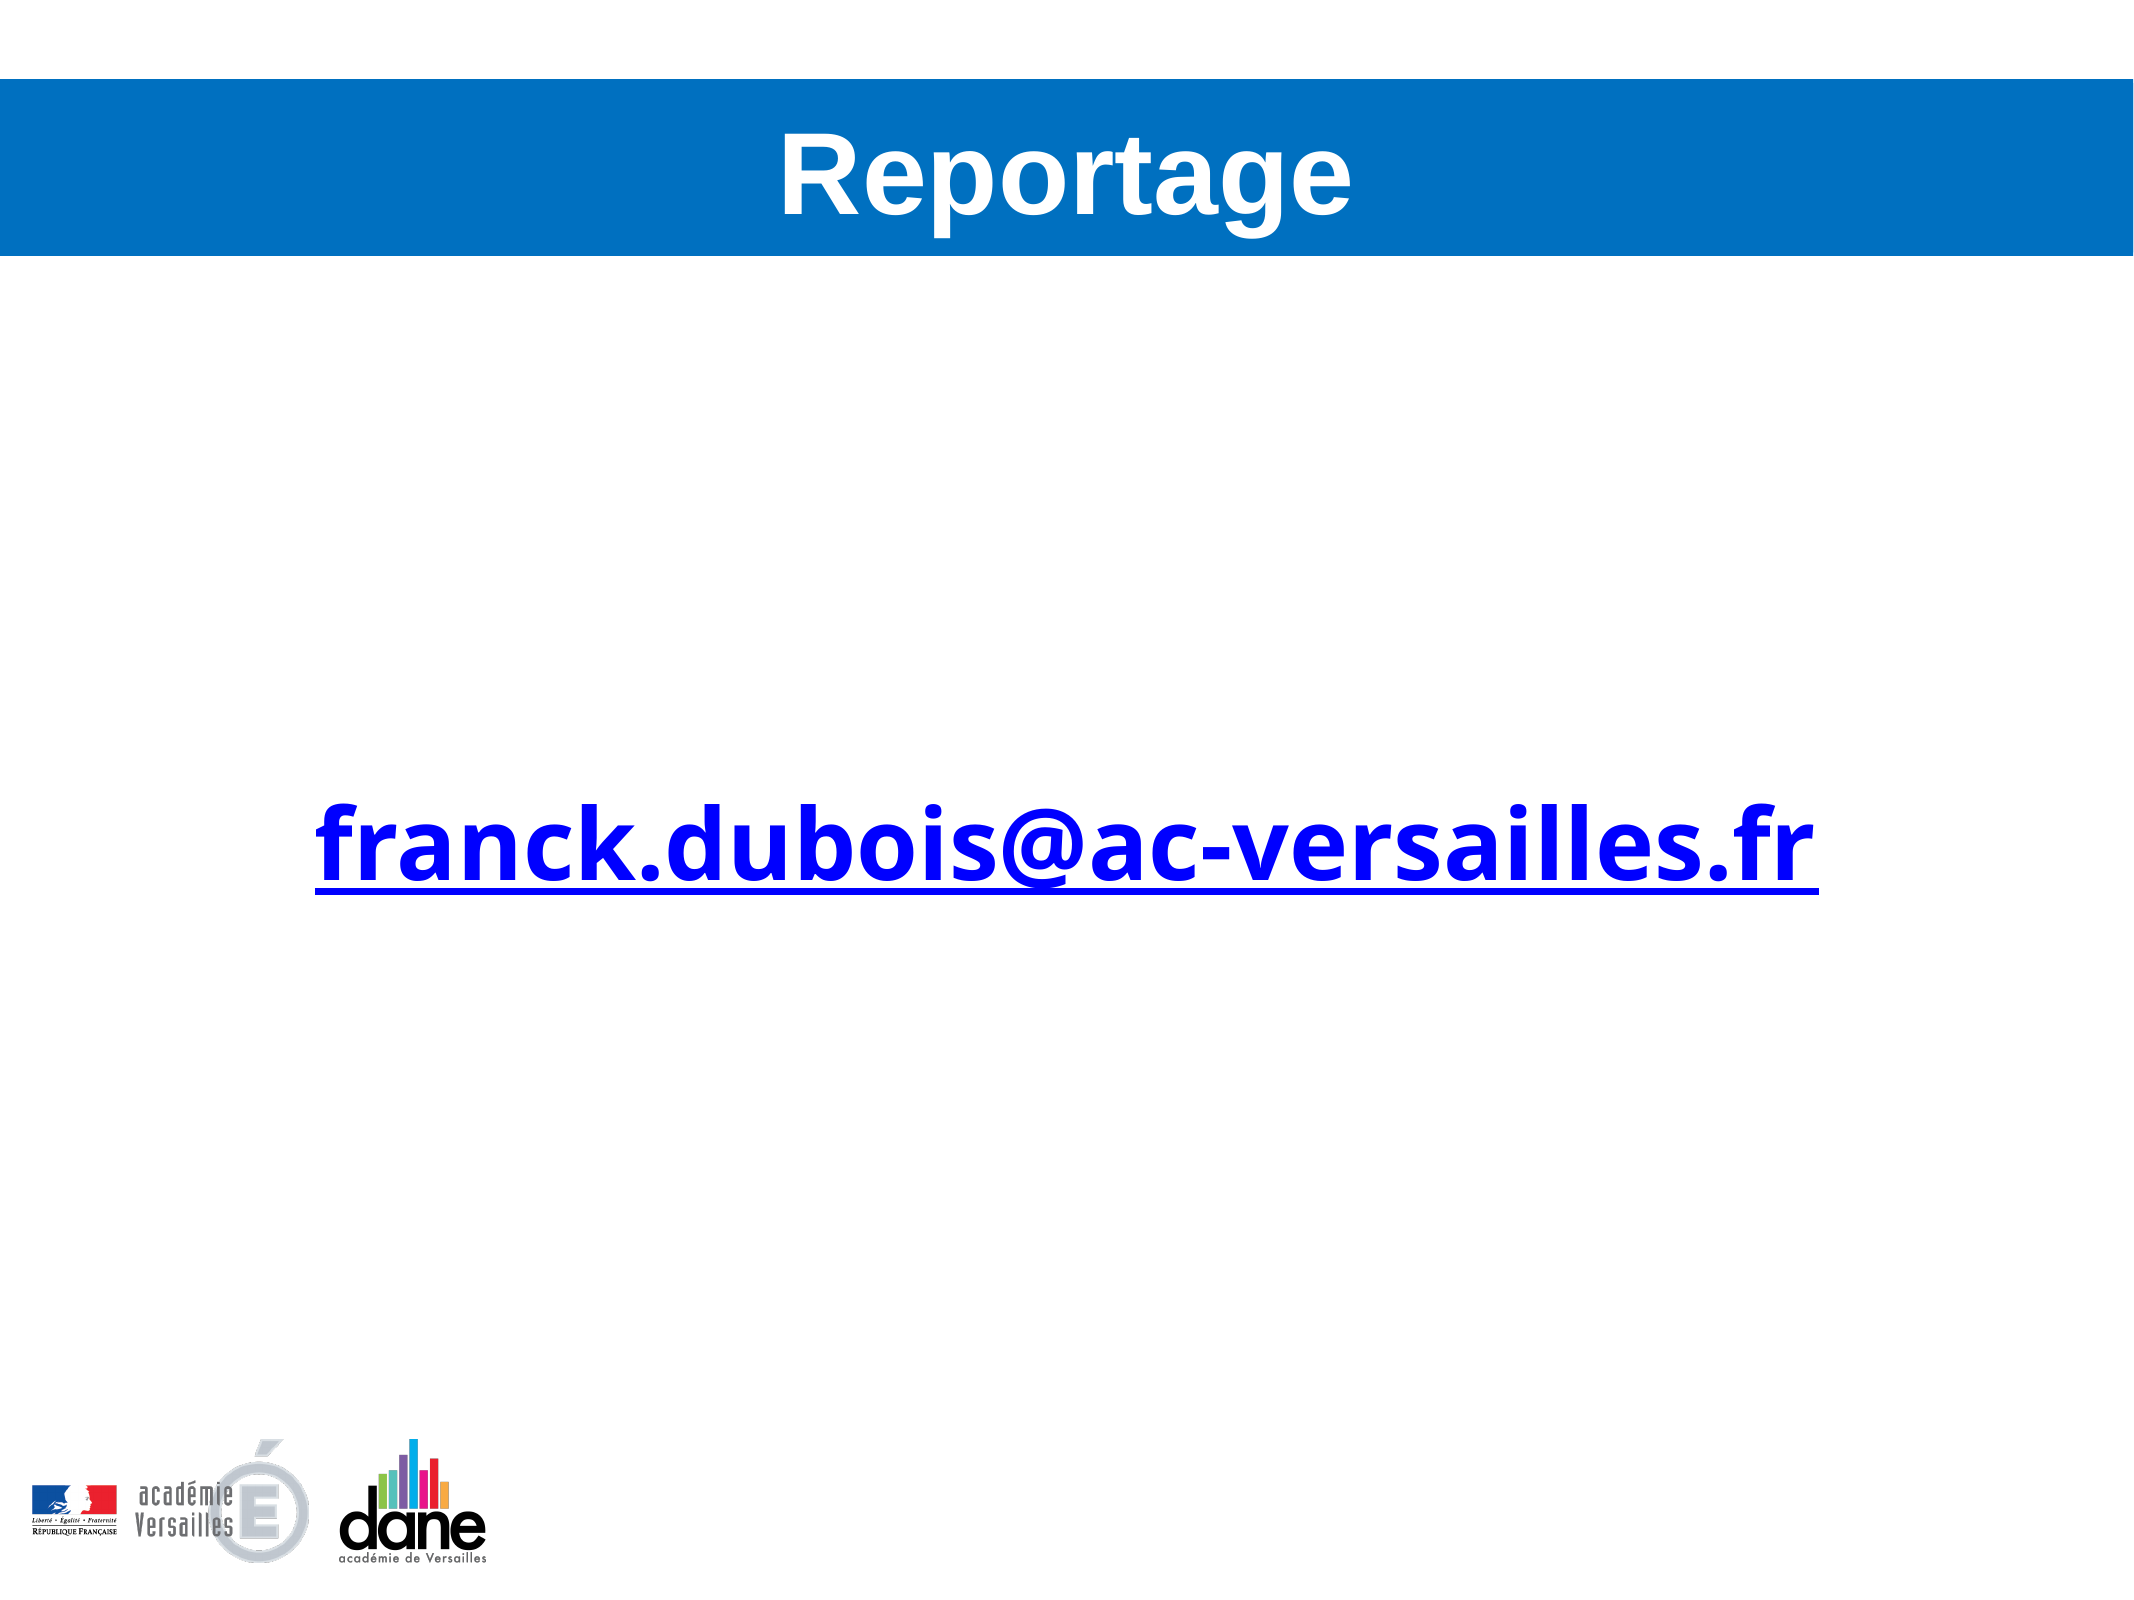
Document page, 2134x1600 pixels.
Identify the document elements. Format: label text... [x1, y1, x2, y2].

picture [32, 1439, 309, 1563]
text_box franck.dubois@ac-versailles.fr [306, 771, 1827, 925]
picture [339, 1439, 486, 1563]
text_box Reportage [0, 83, 2134, 253]
